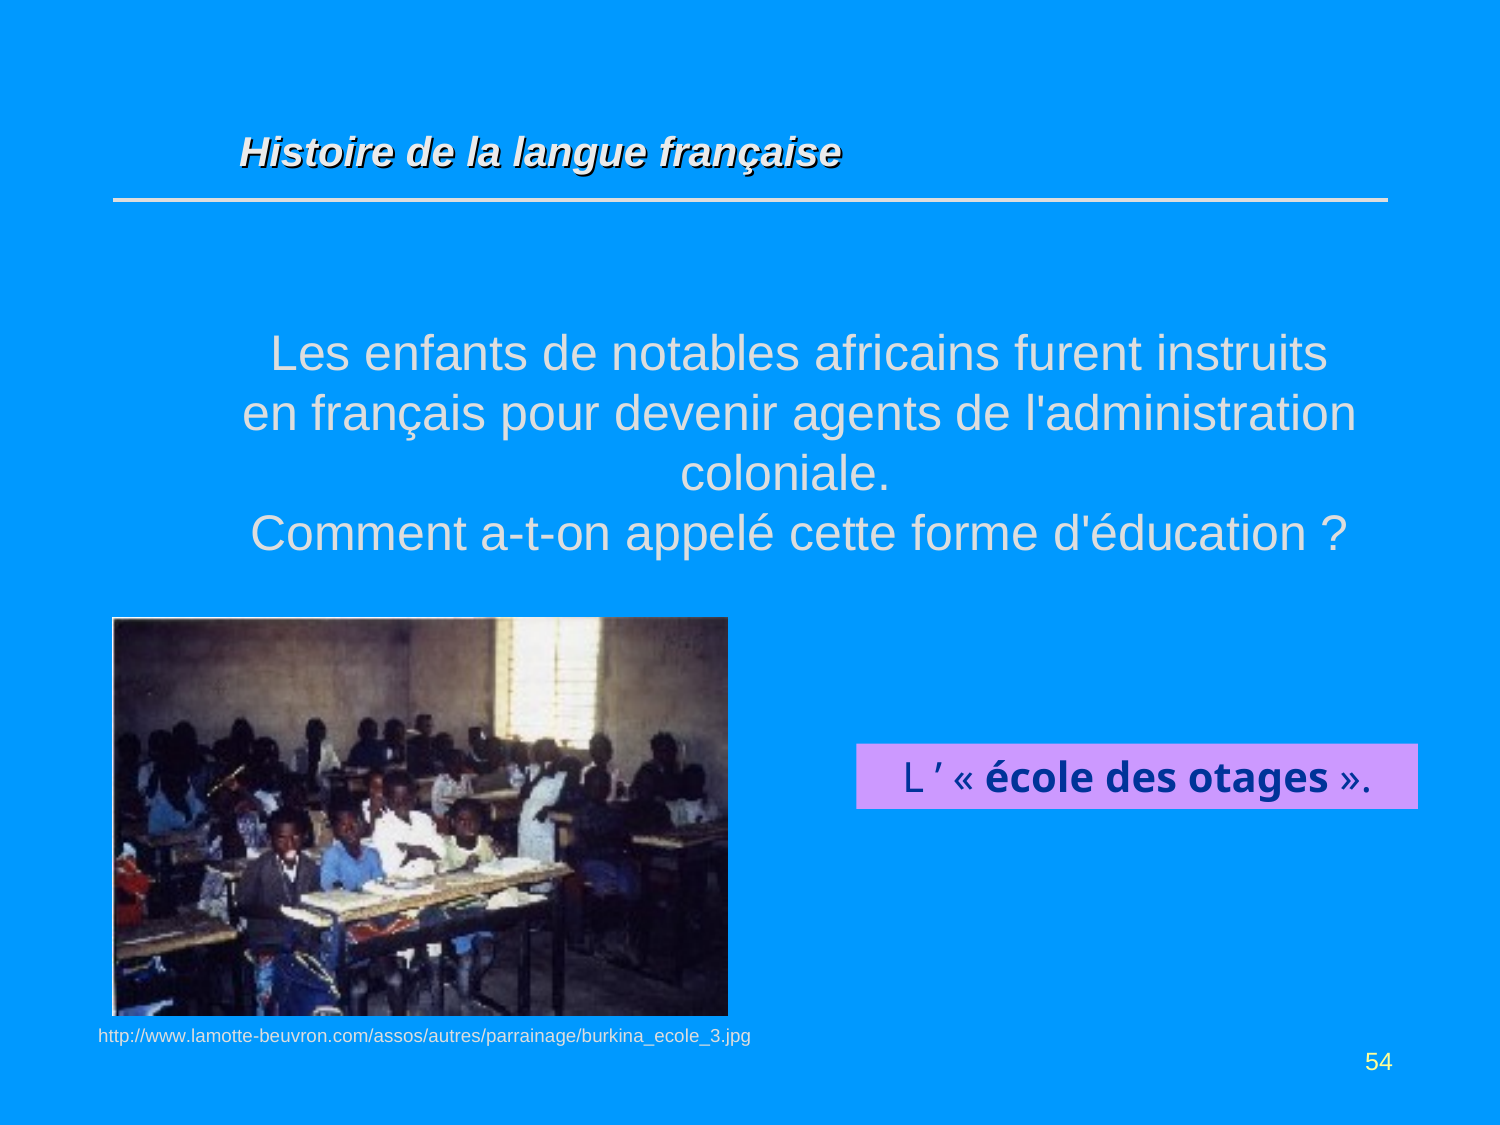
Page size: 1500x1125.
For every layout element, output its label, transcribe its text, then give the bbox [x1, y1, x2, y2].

text_box Les enfants de notables africains furent instruits en français pour devenir agents de l'administration coloniale. Comment a-t-on appelé cette forme d'éducation ? [224, 312, 1375, 568]
text_box http://www.lamotte-beuvron.com/assos/autres/parrainage/burkina_ecole_3.jpg [83, 1015, 766, 1054]
text_box Histoire de la langue française [224, 116, 858, 183]
text_box L ’ « école des otages ». [856, 743, 1418, 809]
picture [112, 617, 728, 1015]
